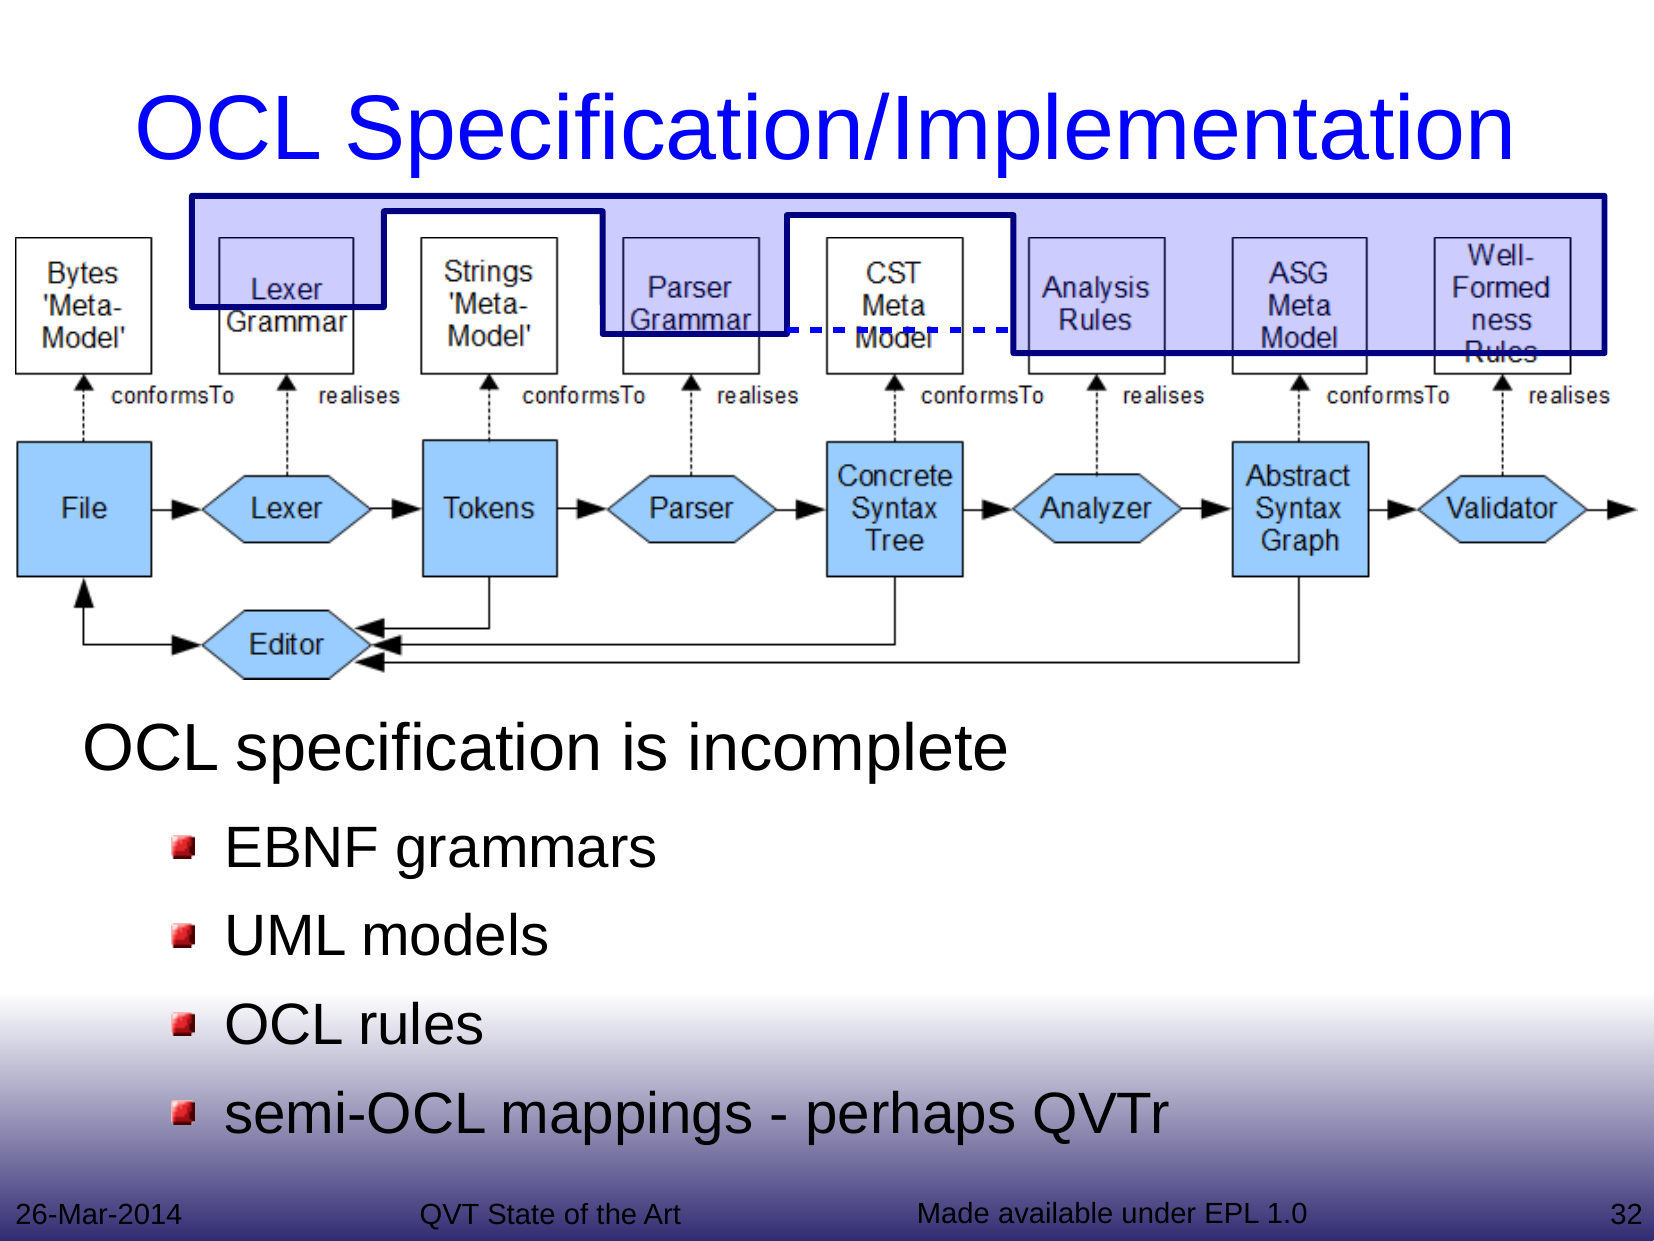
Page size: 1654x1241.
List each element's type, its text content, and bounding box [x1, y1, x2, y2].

picture [15, 237, 1638, 680]
title OCL Specification/Implementation [82, 56, 1571, 200]
list OCL specification is incomplete EBNF grammars UML models OCL rules semi-OCL mappings - perhaps QVTr [82, 710, 1571, 1179]
text_box [191, 195, 1605, 354]
